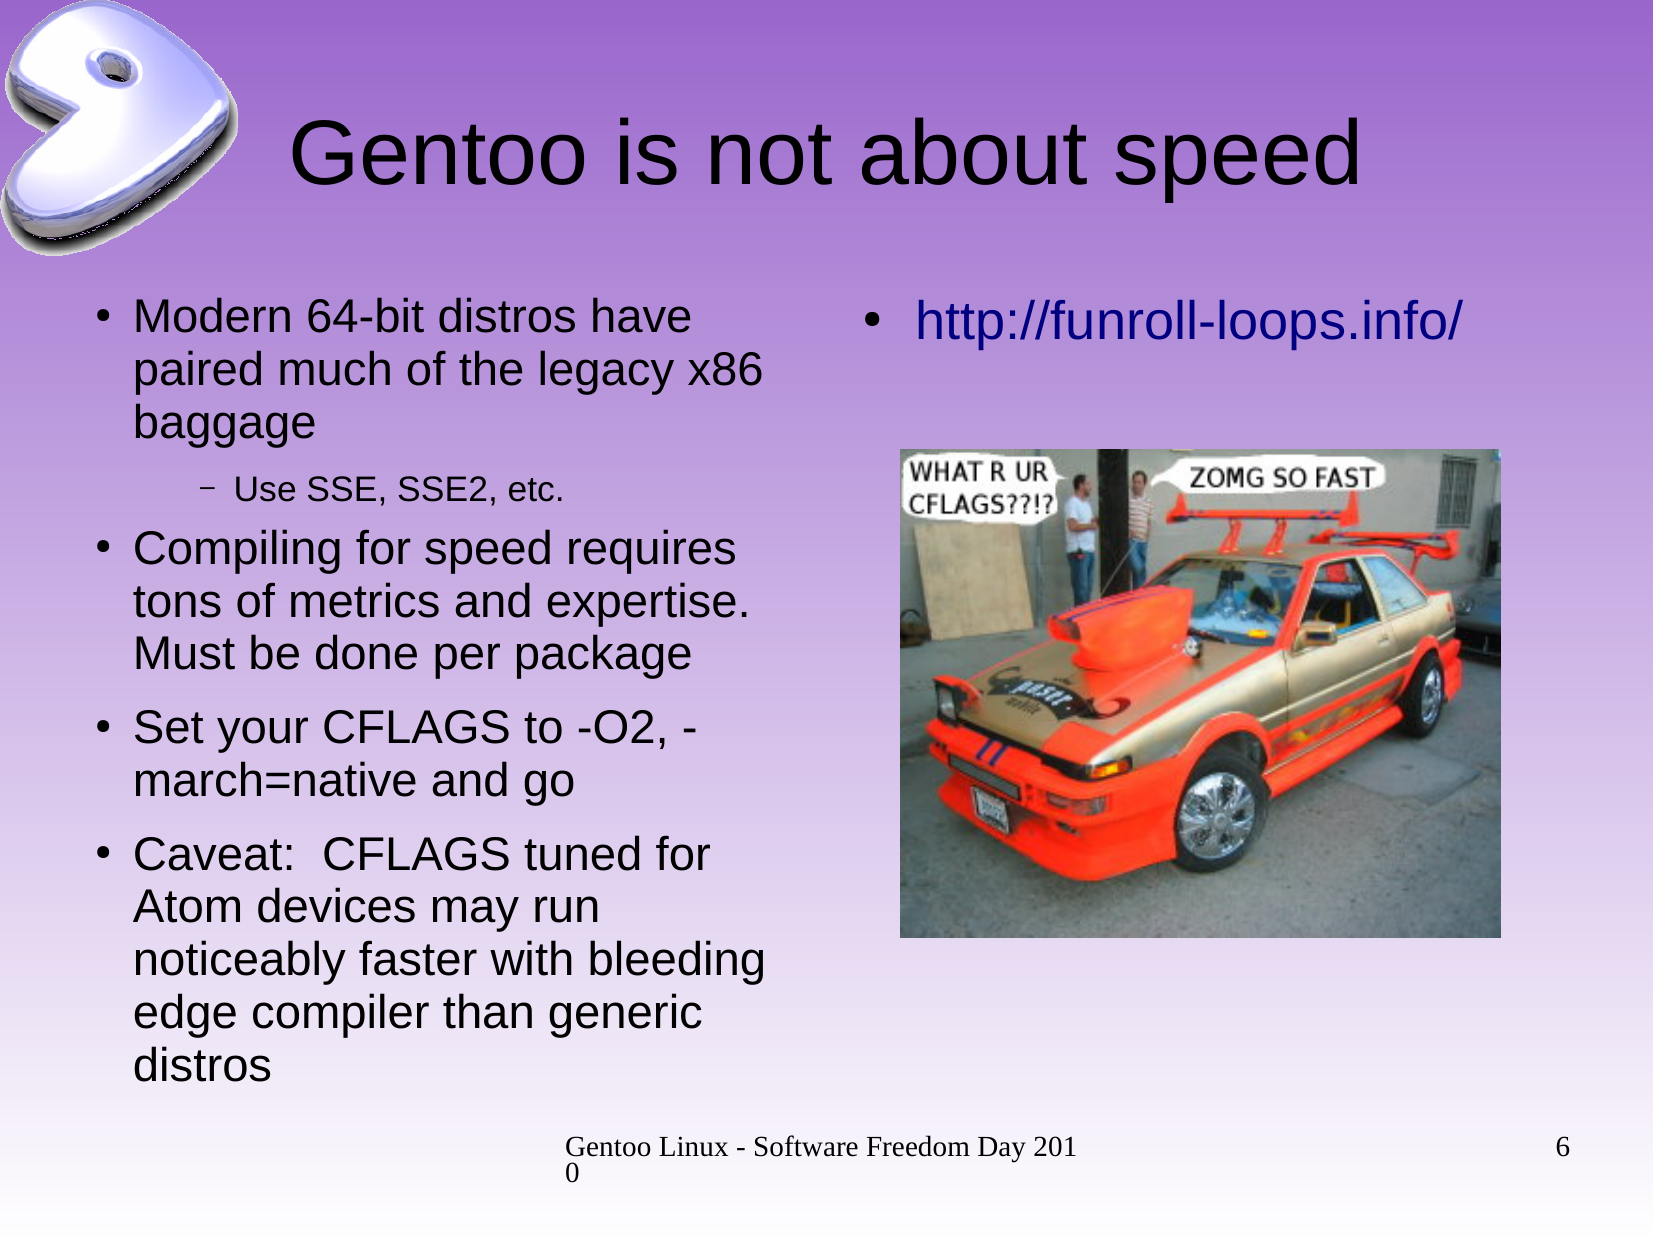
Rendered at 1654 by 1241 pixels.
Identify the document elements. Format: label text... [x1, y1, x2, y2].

list http://funroll-loops.info/ [844, 290, 1571, 1109]
list Modern 64-bit distros have paired much of the legacy x86 baggage Use SSE, SSE2, etc. Compiling for speed requires tons of metrics and expertise. Must be done per package Set your CFLAGS to -O2, -march=native and go Caveat: CFLAGS tuned for Atom devices may run noticeably faster with bleeding edge compiler than generic distros [82, 290, 809, 1109]
picture [900, 449, 1501, 938]
picture [0, 0, 238, 263]
title Gentoo is not about speed [82, 49, 1571, 257]
